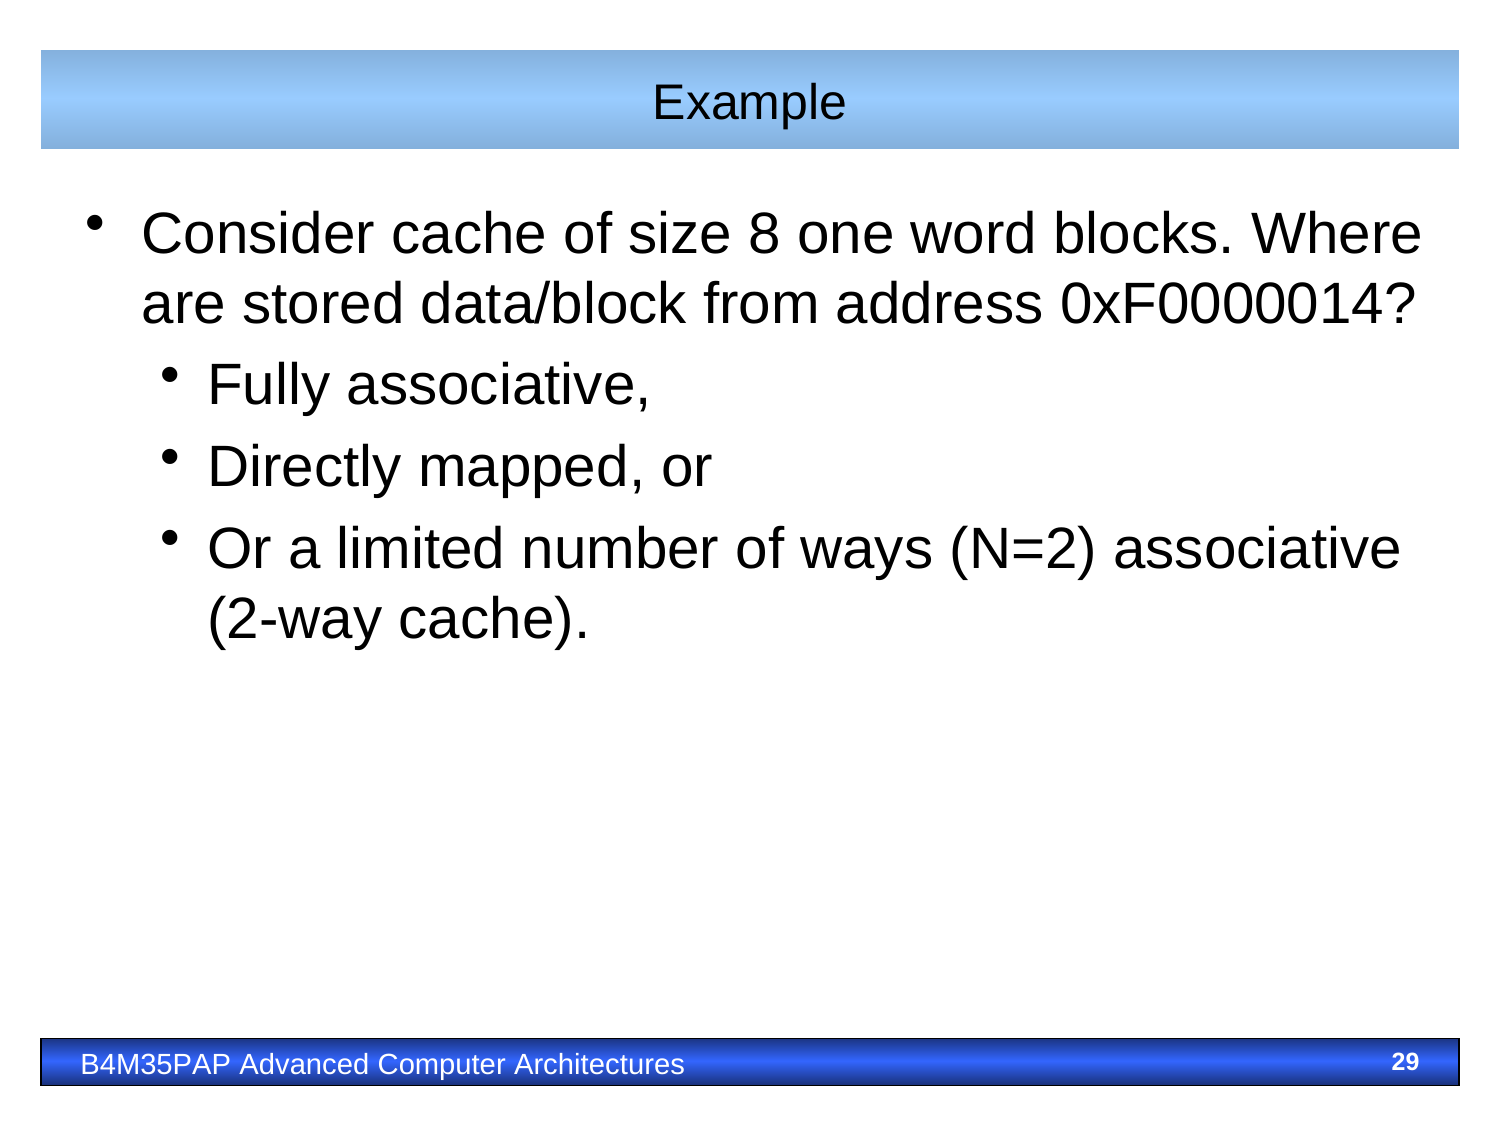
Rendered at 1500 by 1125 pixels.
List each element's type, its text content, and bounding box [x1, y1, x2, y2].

title Example [41, 50, 1459, 149]
list Consider cache of size 8 one word blocks. Where are stored data/block from address 0xF0000014? Fully associative, Directly mapped, or Or a limited number of ways (N=2) associative (2-way cache). [70, 187, 1441, 507]
